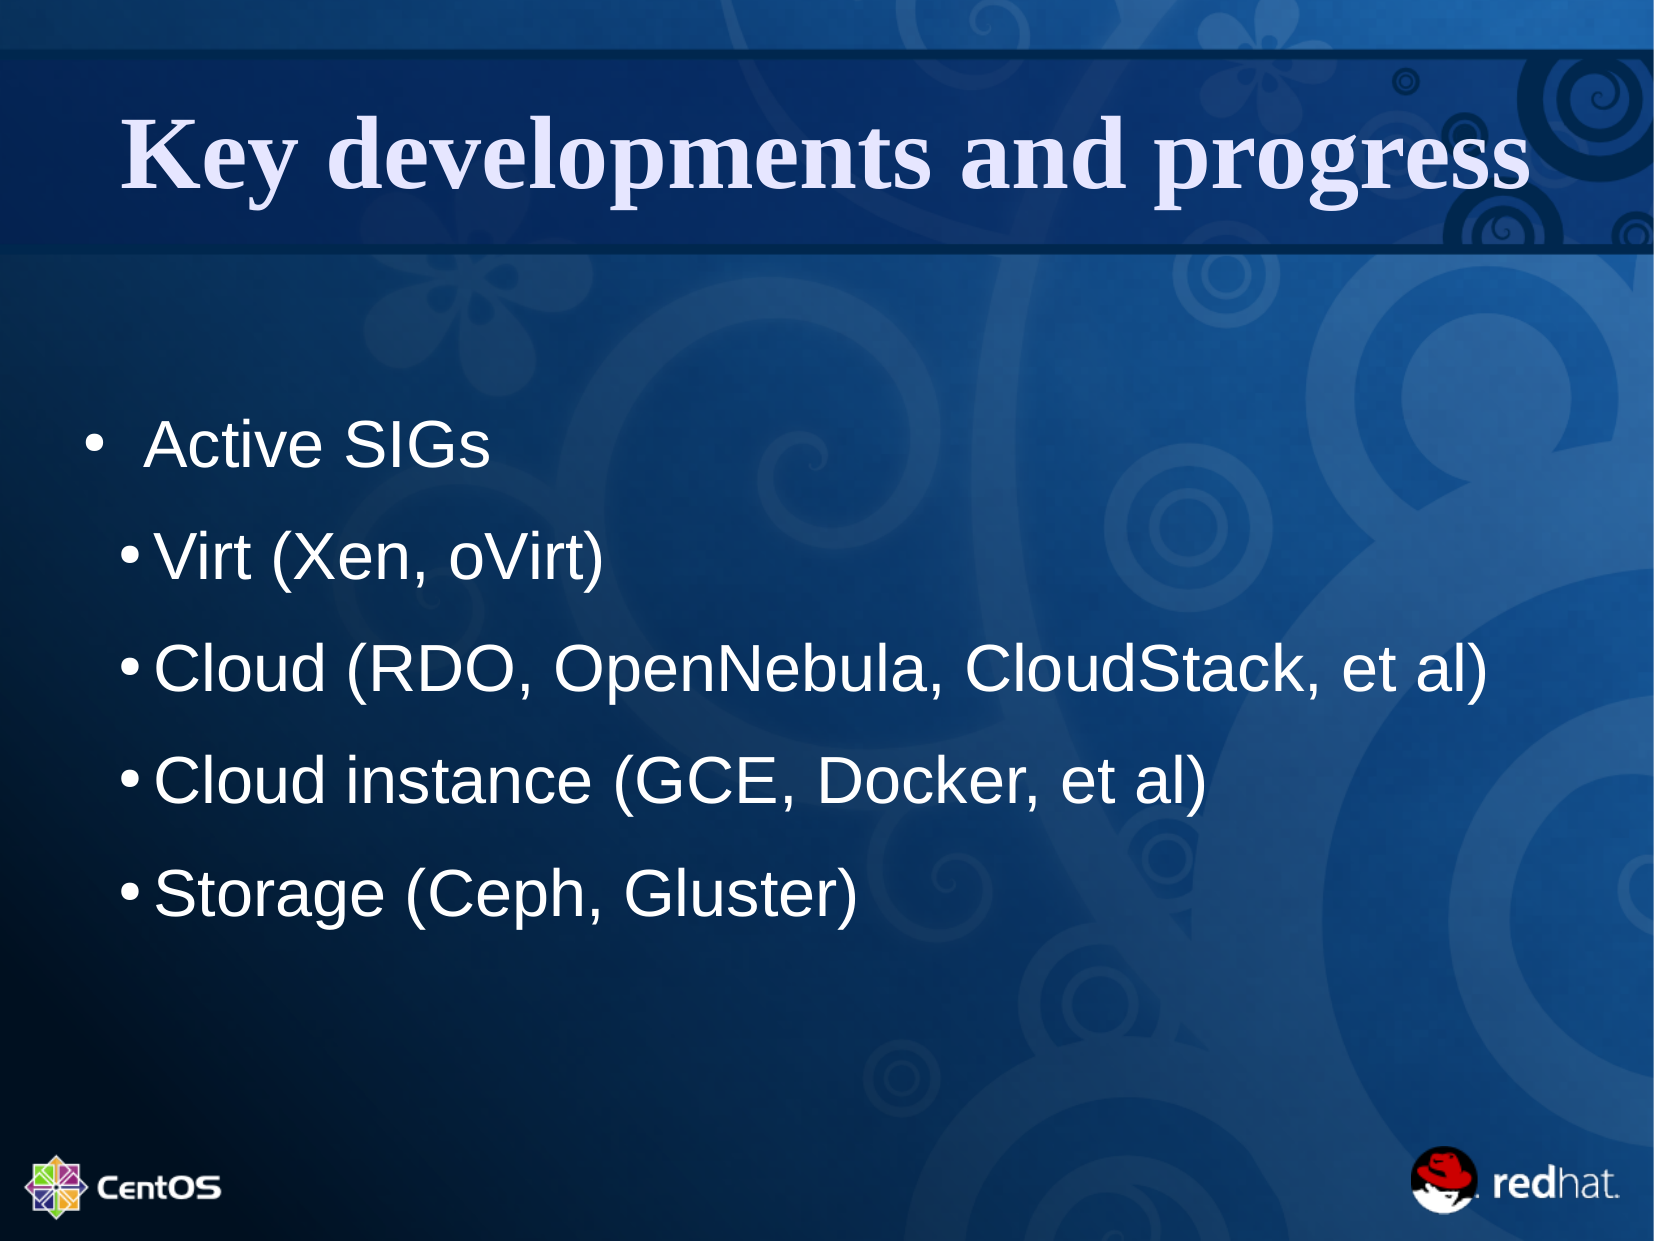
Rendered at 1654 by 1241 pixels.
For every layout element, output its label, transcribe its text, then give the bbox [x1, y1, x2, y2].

title Key developments and progress [82, 49, 1571, 257]
picture [0, 0, 1654, 1241]
subtitle Active SIGs Virt (Xen, oVirt) Cloud (RDO, OpenNebula, CloudStack, et al) Cloud instance (GCE, Docker, et al) Storage (Ceph, Gluster) [82, 290, 1571, 1010]
